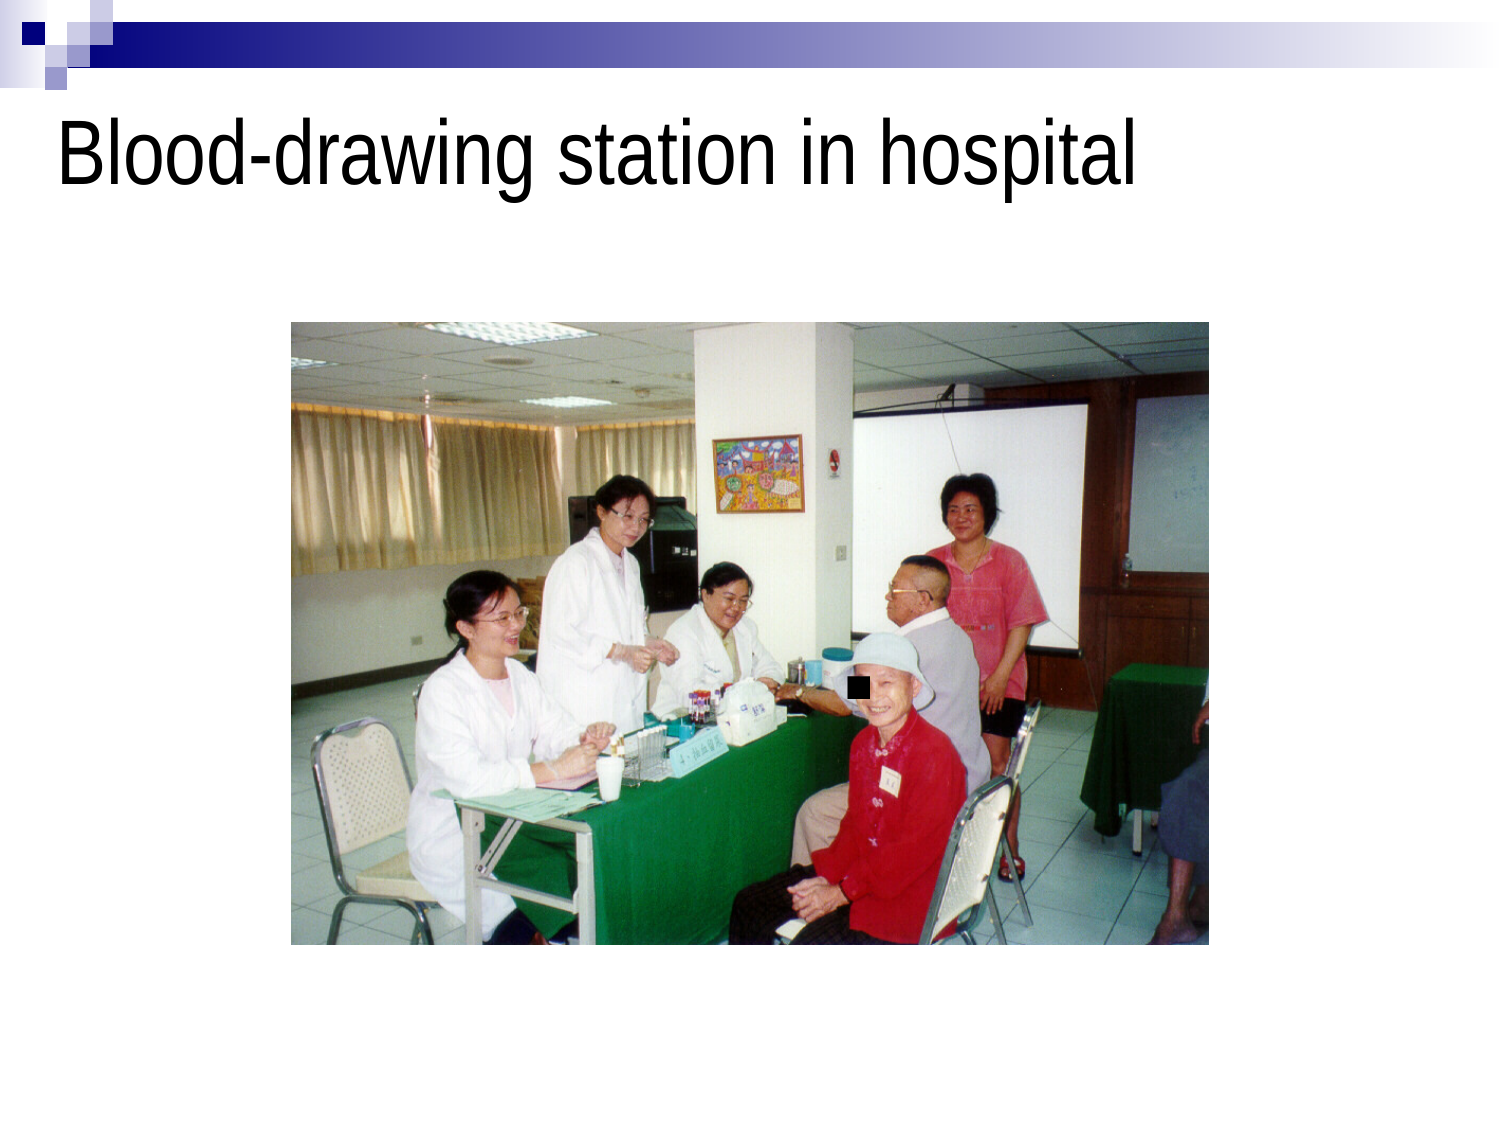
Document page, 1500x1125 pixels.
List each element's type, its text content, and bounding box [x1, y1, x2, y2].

picture [291, 322, 1209, 945]
text_box ▄ [832, 645, 892, 706]
text_box [844, 677, 951, 713]
title Blood-drawing station in hospital [41, 75, 1459, 221]
